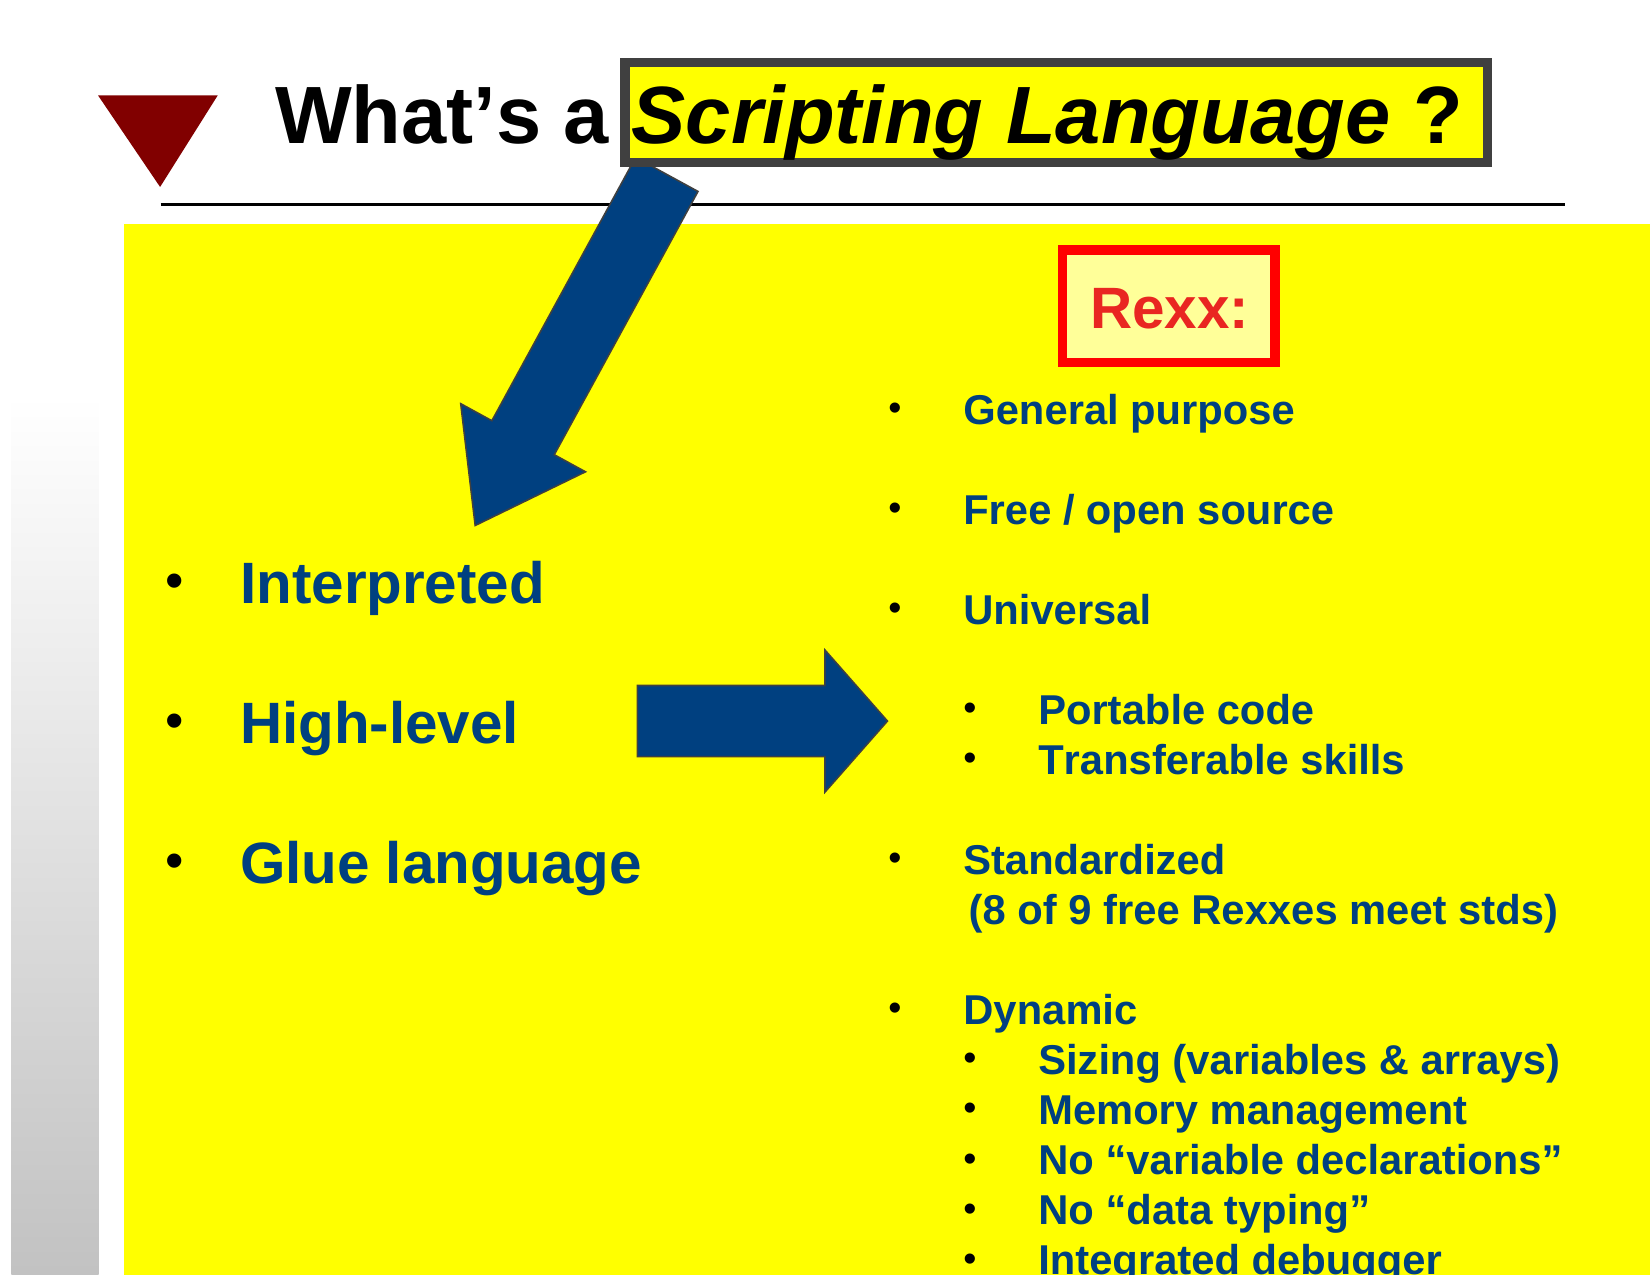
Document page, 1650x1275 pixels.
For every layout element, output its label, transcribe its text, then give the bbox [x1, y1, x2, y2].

text_box What’s a Scripting Language ? [274, 62, 1508, 163]
text_box [124, 163, 1650, 1275]
text_box General purpose Free / open source Universal Portable code Transferable skills Standardized (8 of 9 free Rexxes meet stds) Dynamic Sizing (variables & arrays) Memory management No “variable declarations” No “data typing” Integrated debugger [873, 374, 1650, 1275]
text_box [11, 396, 99, 1275]
text_box Interpreted High-level Glue language [150, 537, 657, 973]
text_box [98, 95, 218, 187]
text_box Rexx: [1075, 262, 1265, 348]
